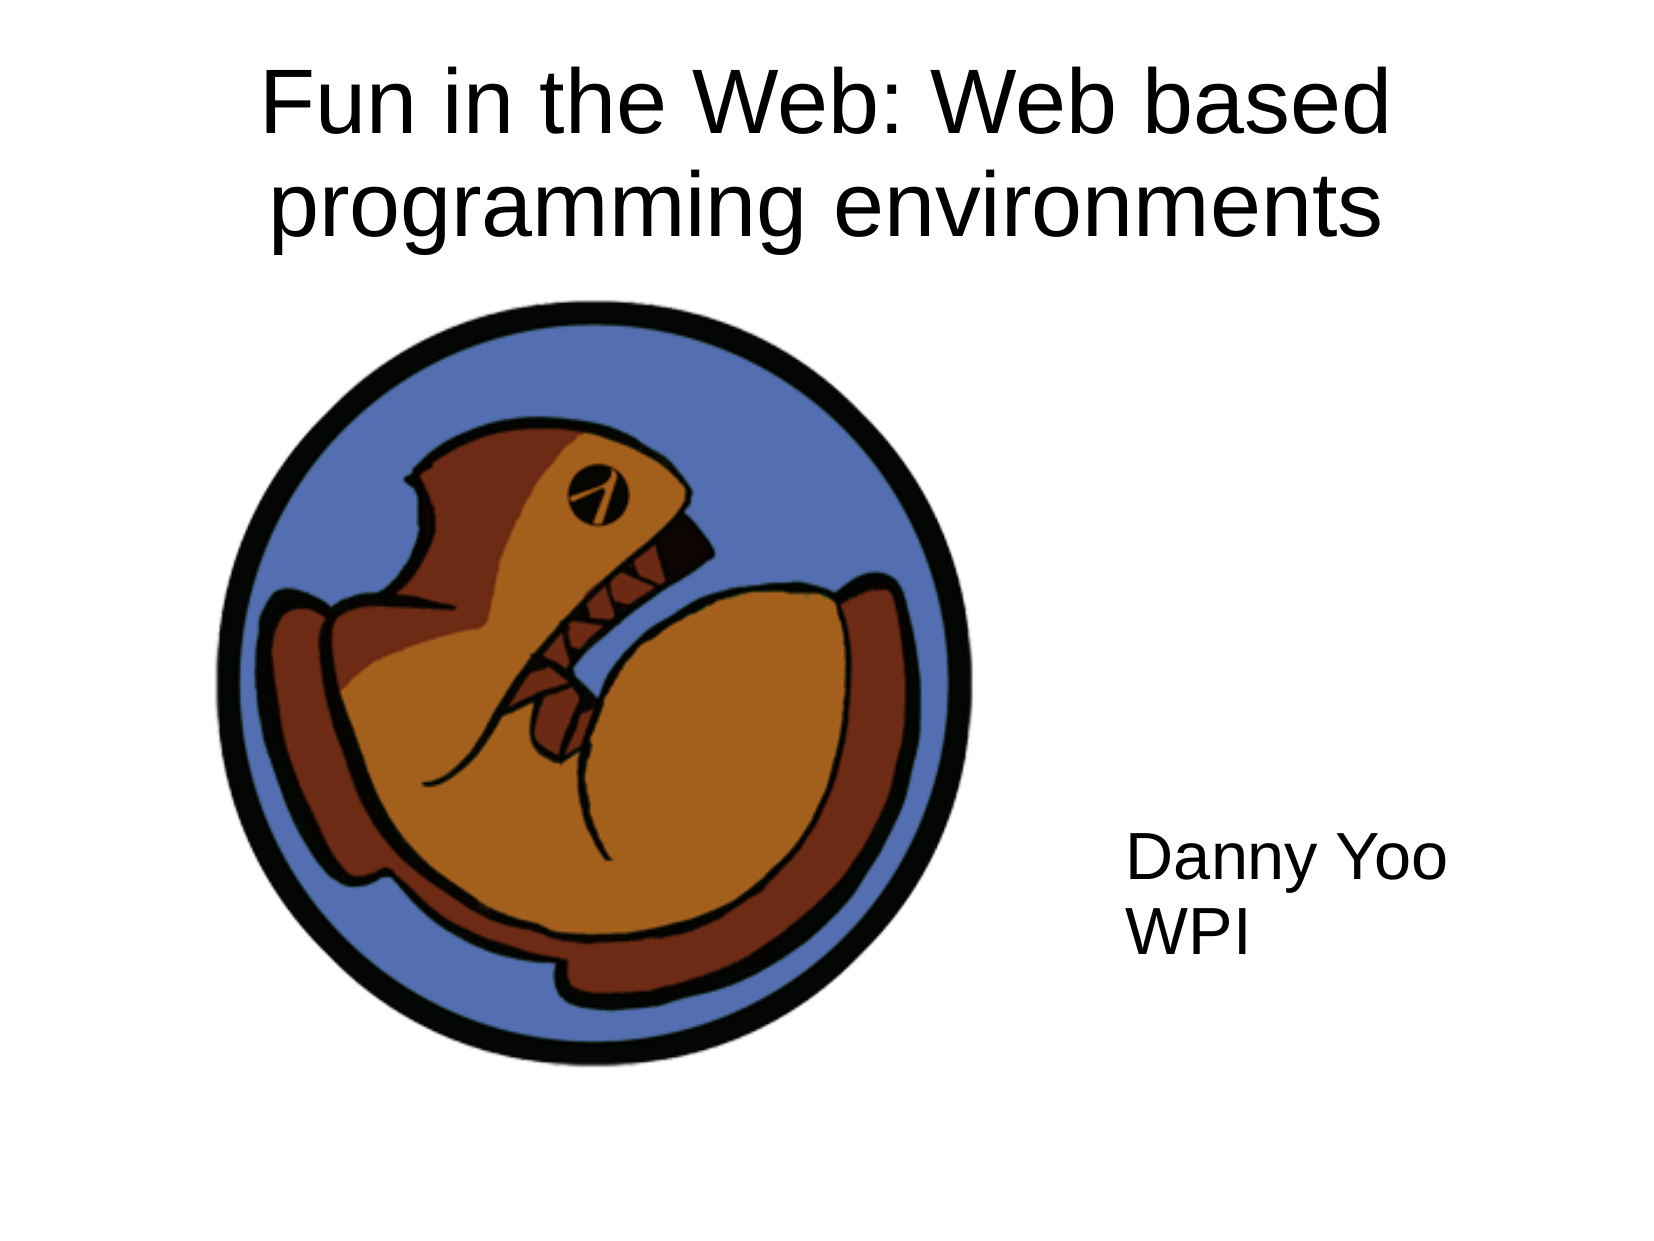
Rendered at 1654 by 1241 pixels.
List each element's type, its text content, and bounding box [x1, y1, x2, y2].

picture [112, 246, 1051, 1126]
text_box Danny Yoo WPI [1111, 811, 1464, 976]
title Fun in the Web: Web based programming environments [82, 50, 1571, 256]
